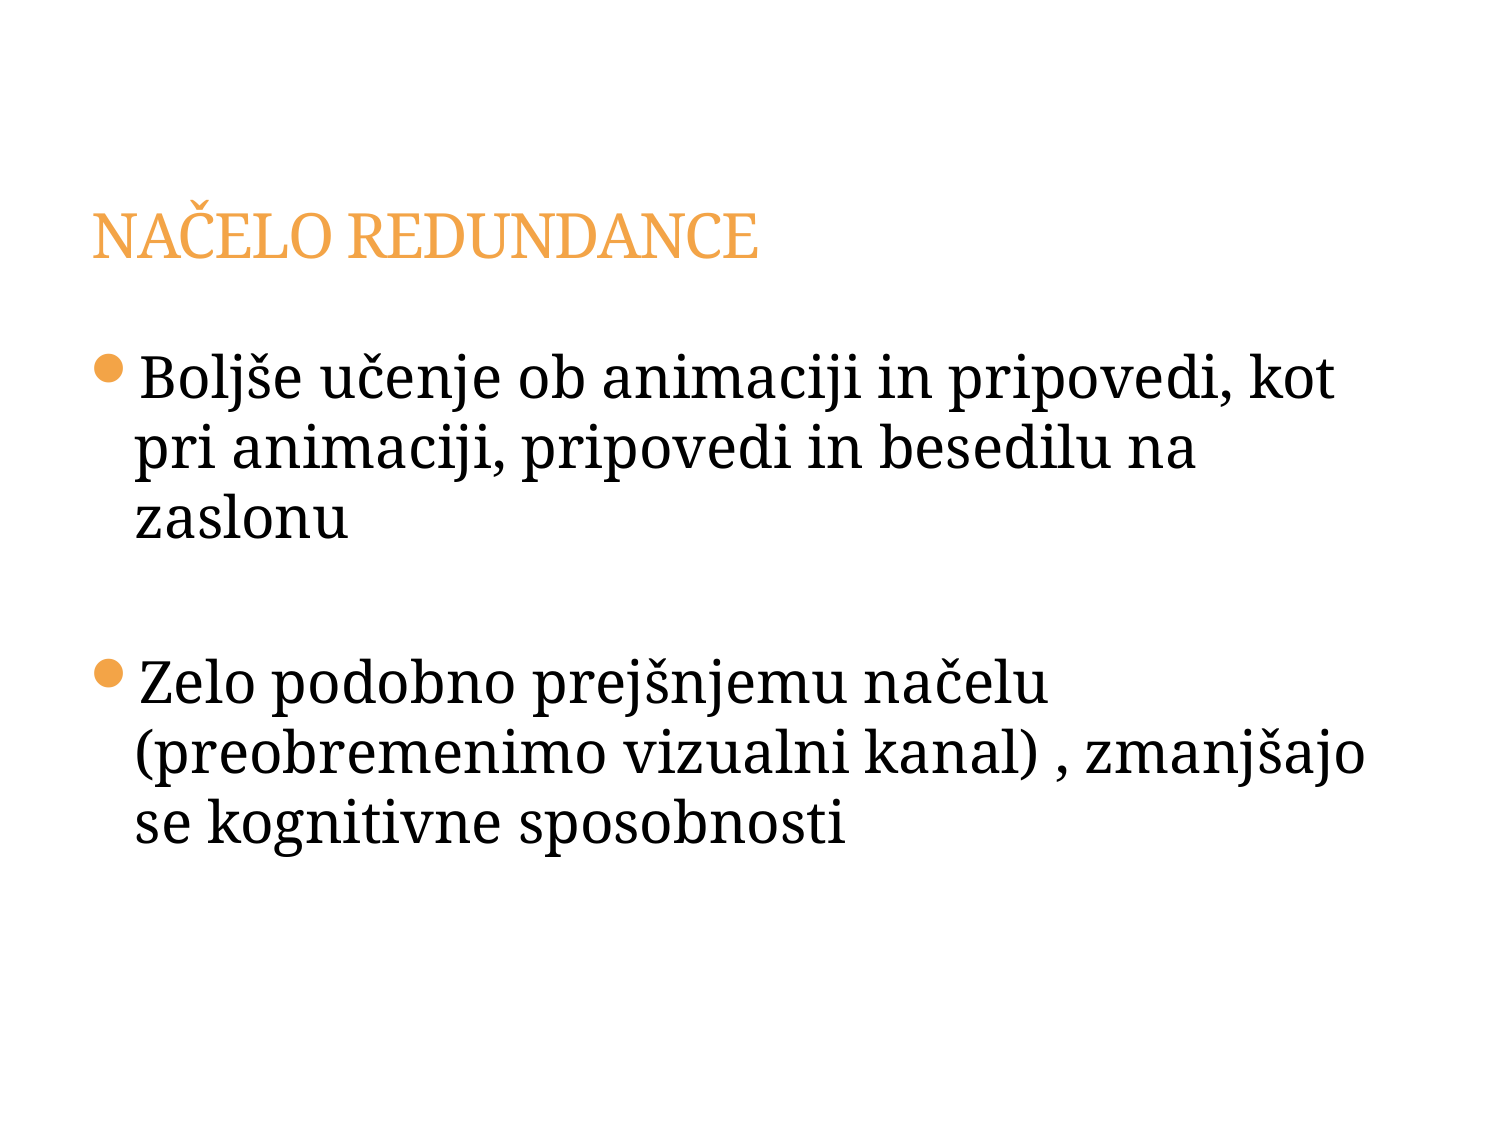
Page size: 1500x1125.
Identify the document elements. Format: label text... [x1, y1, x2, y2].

title NAČELO REDUNDANCE [76, 78, 1427, 279]
list Boljše učenje ob animaciji in pripovedi, kot pri animaciji, pripovedi in besedilu na zaslonu Zelo podobno prejšnjemu načelu (preobremenimo vizualni kanal) , zmanjšajo se kognitivne sposobnosti [75, 249, 1425, 1000]
